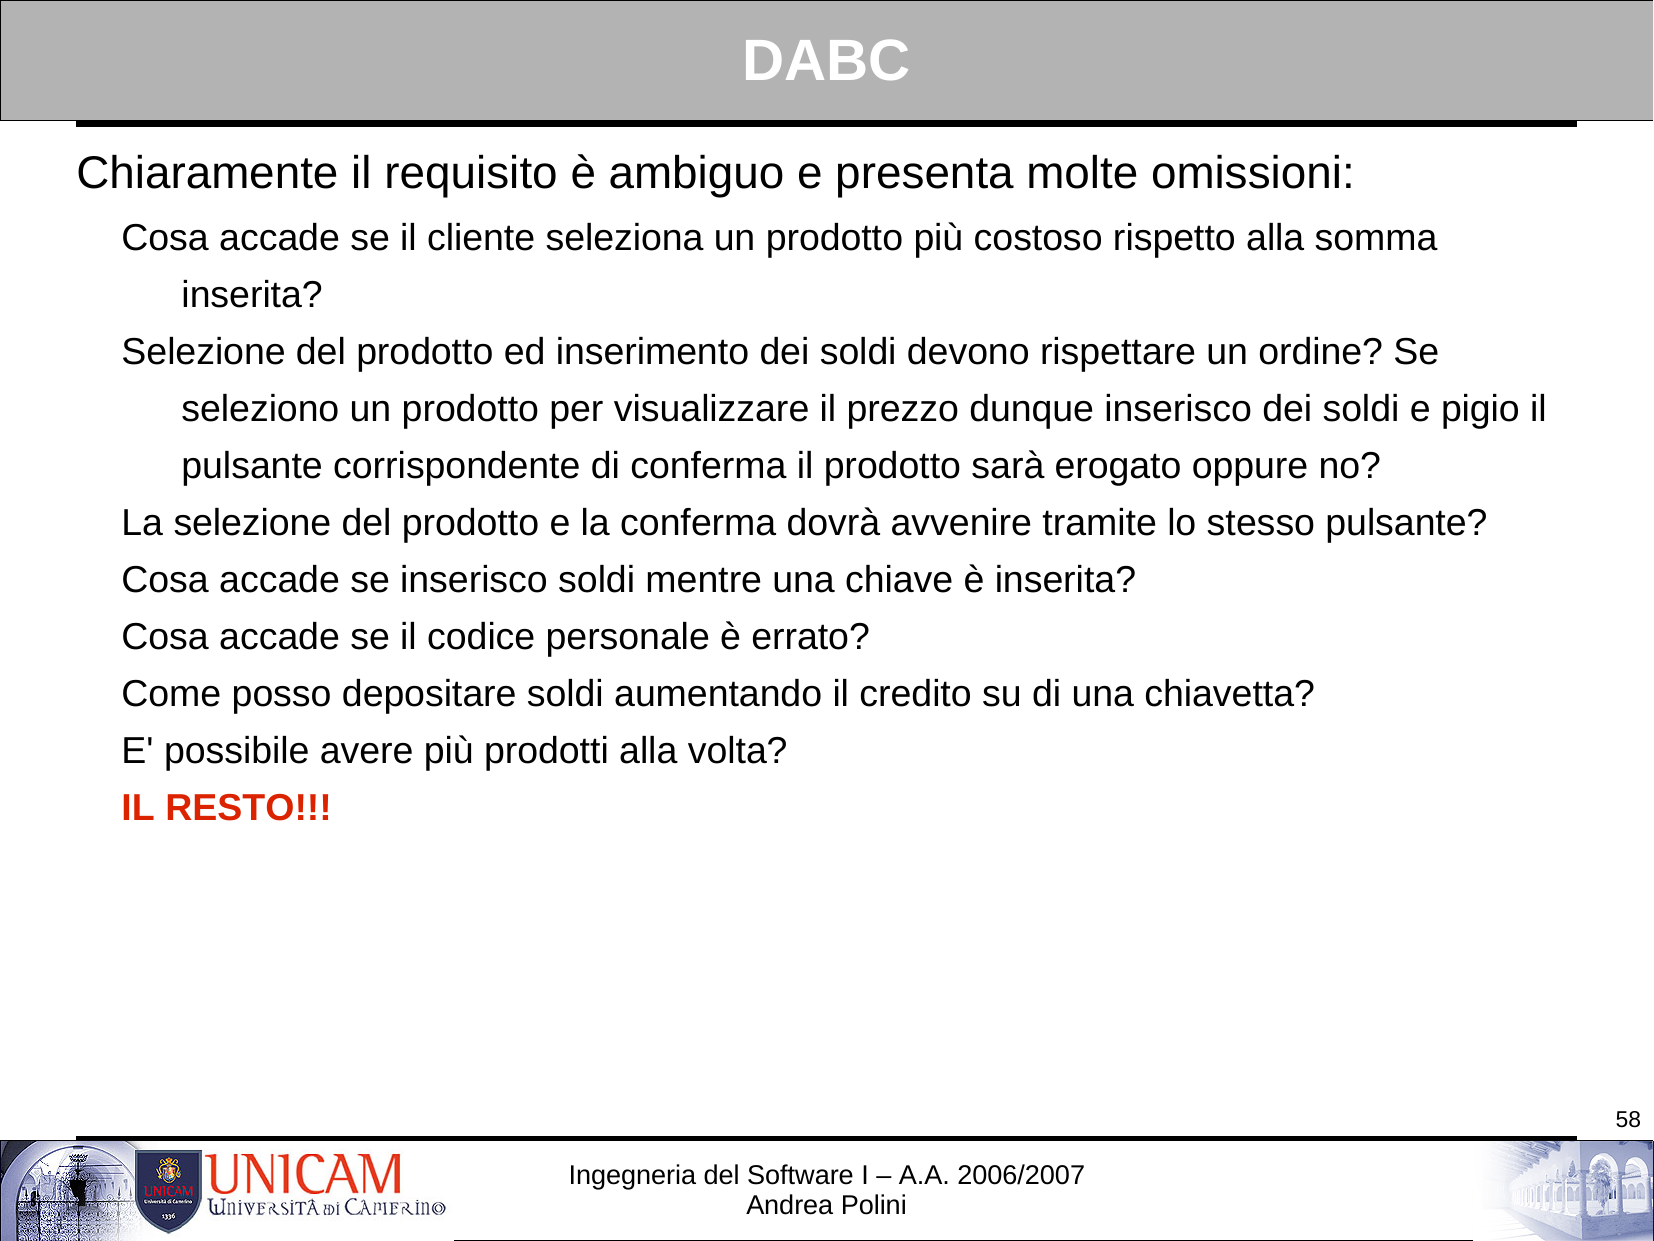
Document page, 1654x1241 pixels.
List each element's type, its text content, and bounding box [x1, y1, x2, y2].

picture [1473, 1141, 1654, 1241]
list Chiaramente il requisito è ambiguo e presenta molte omissioni: Cosa accade se il cliente seleziona un prodotto più costoso rispetto alla somma inserita? Selezione del prodotto ed inserimento dei soldi devono rispettare un ordine? Se seleziono un prodotto per visualizzare il prezzo dunque inserisco dei soldi e pigio il pulsante corrispondente di conferma il prodotto sarà erogato oppure no? La selezione del prodotto e la conferma dovrà avvenire tramite lo stesso pulsante? Cosa accade se inserisco soldi mentre una chiave è inserita? Cosa accade se il codice personale è errato? Come posso depositare soldi aumentando il credito su di una chiavetta? E' possibile avere più prodotti alla volta? IL RESTO!!! [76, 146, 1577, 1013]
picture [0, 1141, 454, 1241]
title DABC [0, 0, 1653, 121]
